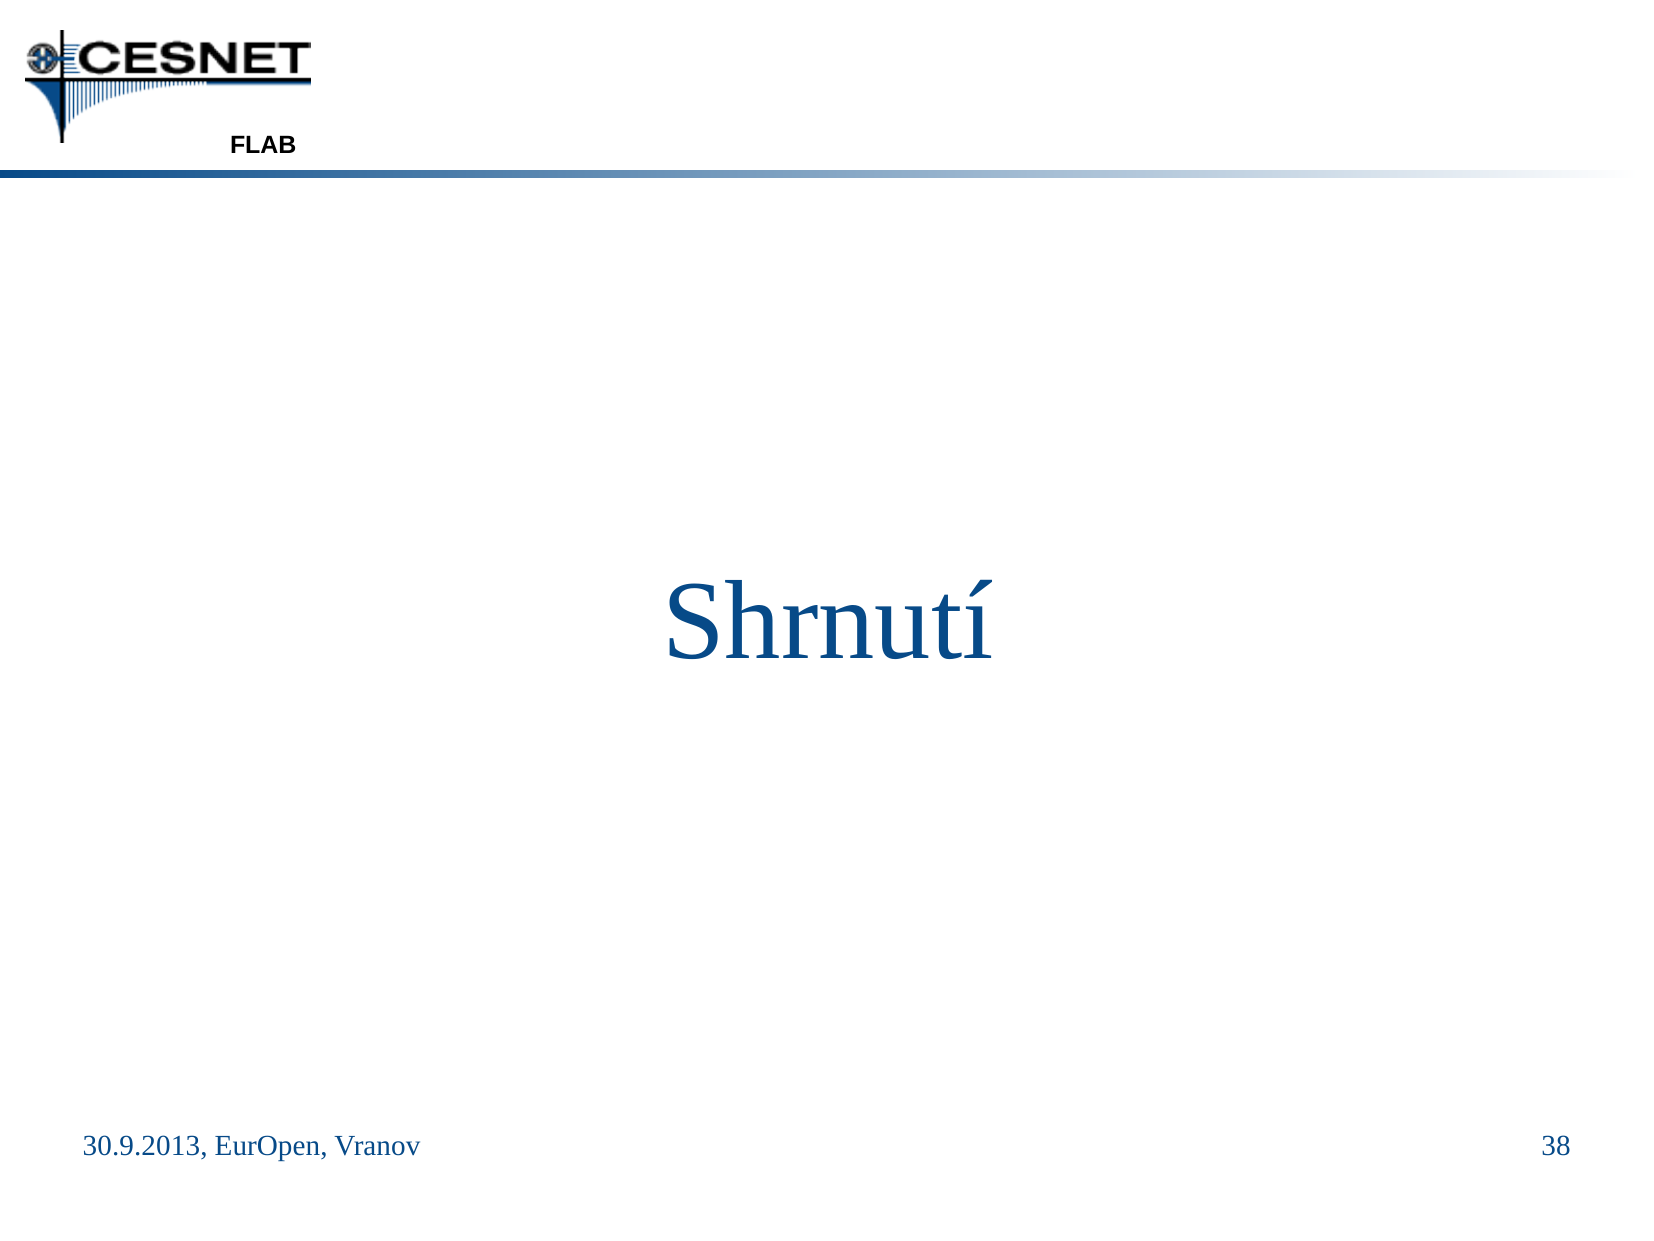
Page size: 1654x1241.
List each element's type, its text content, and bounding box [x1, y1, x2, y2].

text_box Shrnutí [366, 558, 1290, 683]
picture [25, 30, 311, 143]
